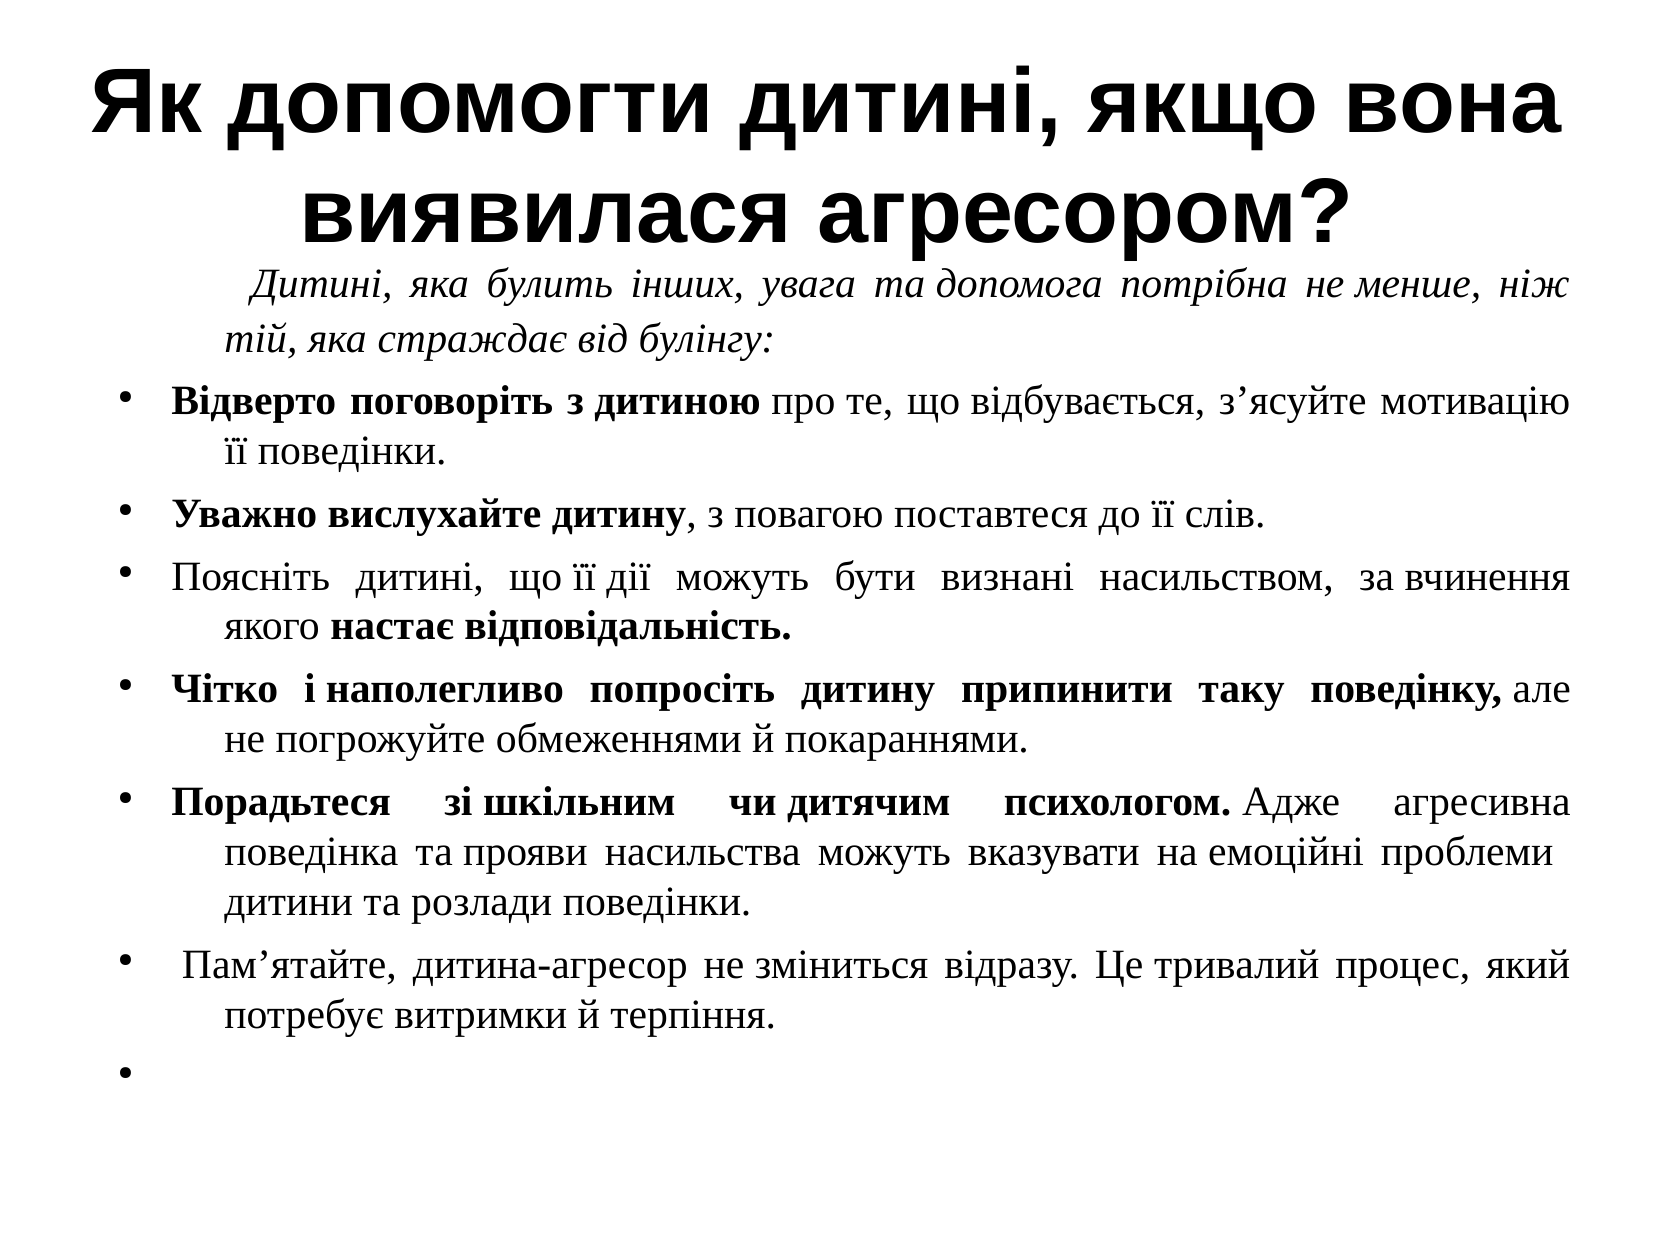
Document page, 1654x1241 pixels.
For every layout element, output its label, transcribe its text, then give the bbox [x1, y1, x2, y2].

title Як допомогти дитині, якщо вона виявилася агресором? [82, 41, 1571, 230]
list Дитині, яка булить інших, увага та допомога потрібна не менше, ніж тій, яка страждає від булінгу: Відверто поговоріть з дитиною про те, що відбувається, з’ясуйте мотивацію її поведінки. Уважно вислухайте дитину, з повагою поставтеся до її слів. Поясніть дитині, що її дії можуть бути визнані насильством, за вчинення якого настає відповідальність. Чітко і наполегливо попросіть дитину припинити таку поведінку, але не погрожуйте обмеженнями й покараннями. Порадьтеся зі шкільним чи дитячим психологом. Адже агресивна поведінка та прояви насильства можуть вказувати на емоційні проблеми дитини та розлади поведінки. Пам’ятайте, дитина-агресор не зміниться відразу. Це тривалий процес, який потребує витримки й терпіння. [82, 230, 1571, 1109]
